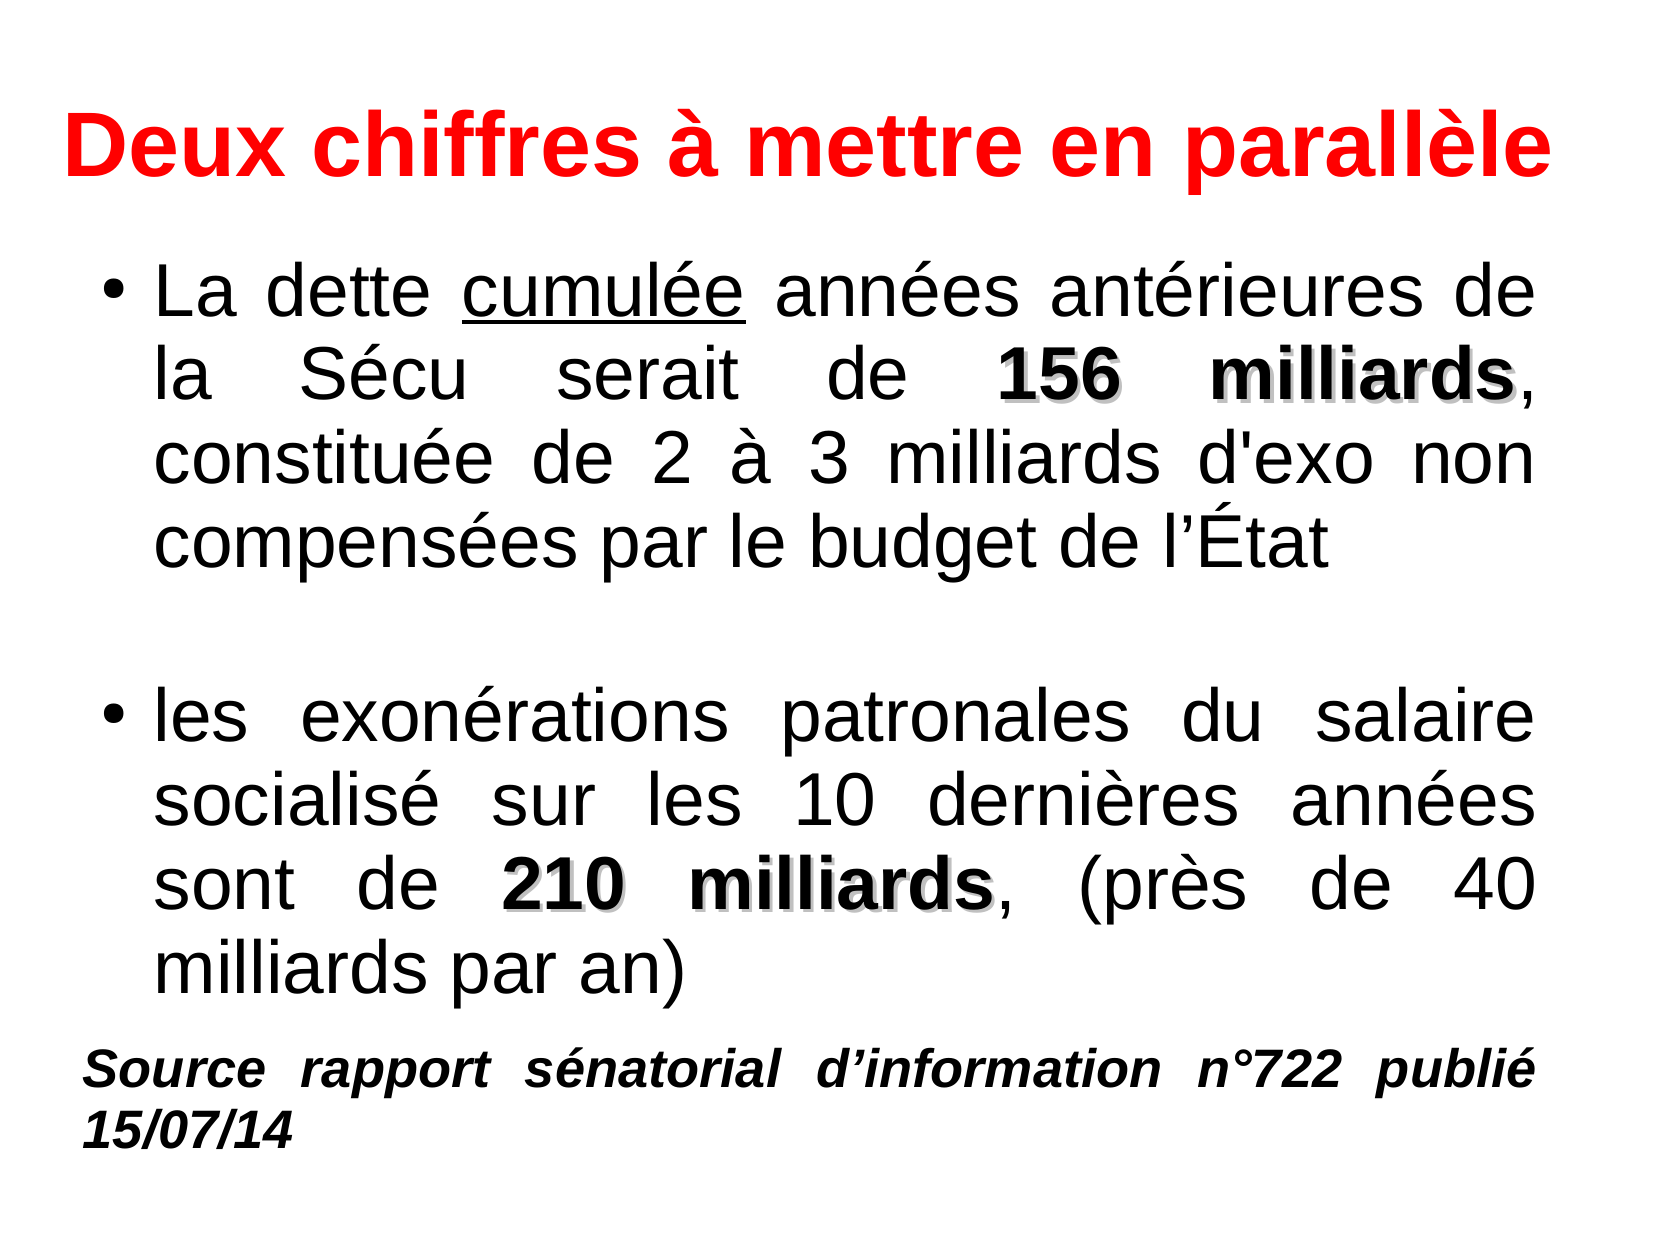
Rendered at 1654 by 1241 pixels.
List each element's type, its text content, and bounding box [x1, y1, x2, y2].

list La dette cumulée années antérieures de la Sécu serait de 156 milliards, constituée de 2 à 3 milliards d'exo non compensées par le budget de l’État les exonérations patronales du salaire socialisé sur les 10 dernières années sont de 210 milliards, (près de 40 milliards par an) Source rapport sénatorial d’information n°722 publié 15/07/14 [82, 248, 1538, 1010]
title Deux chiffres à mettre en parallèle [47, 40, 1571, 249]
